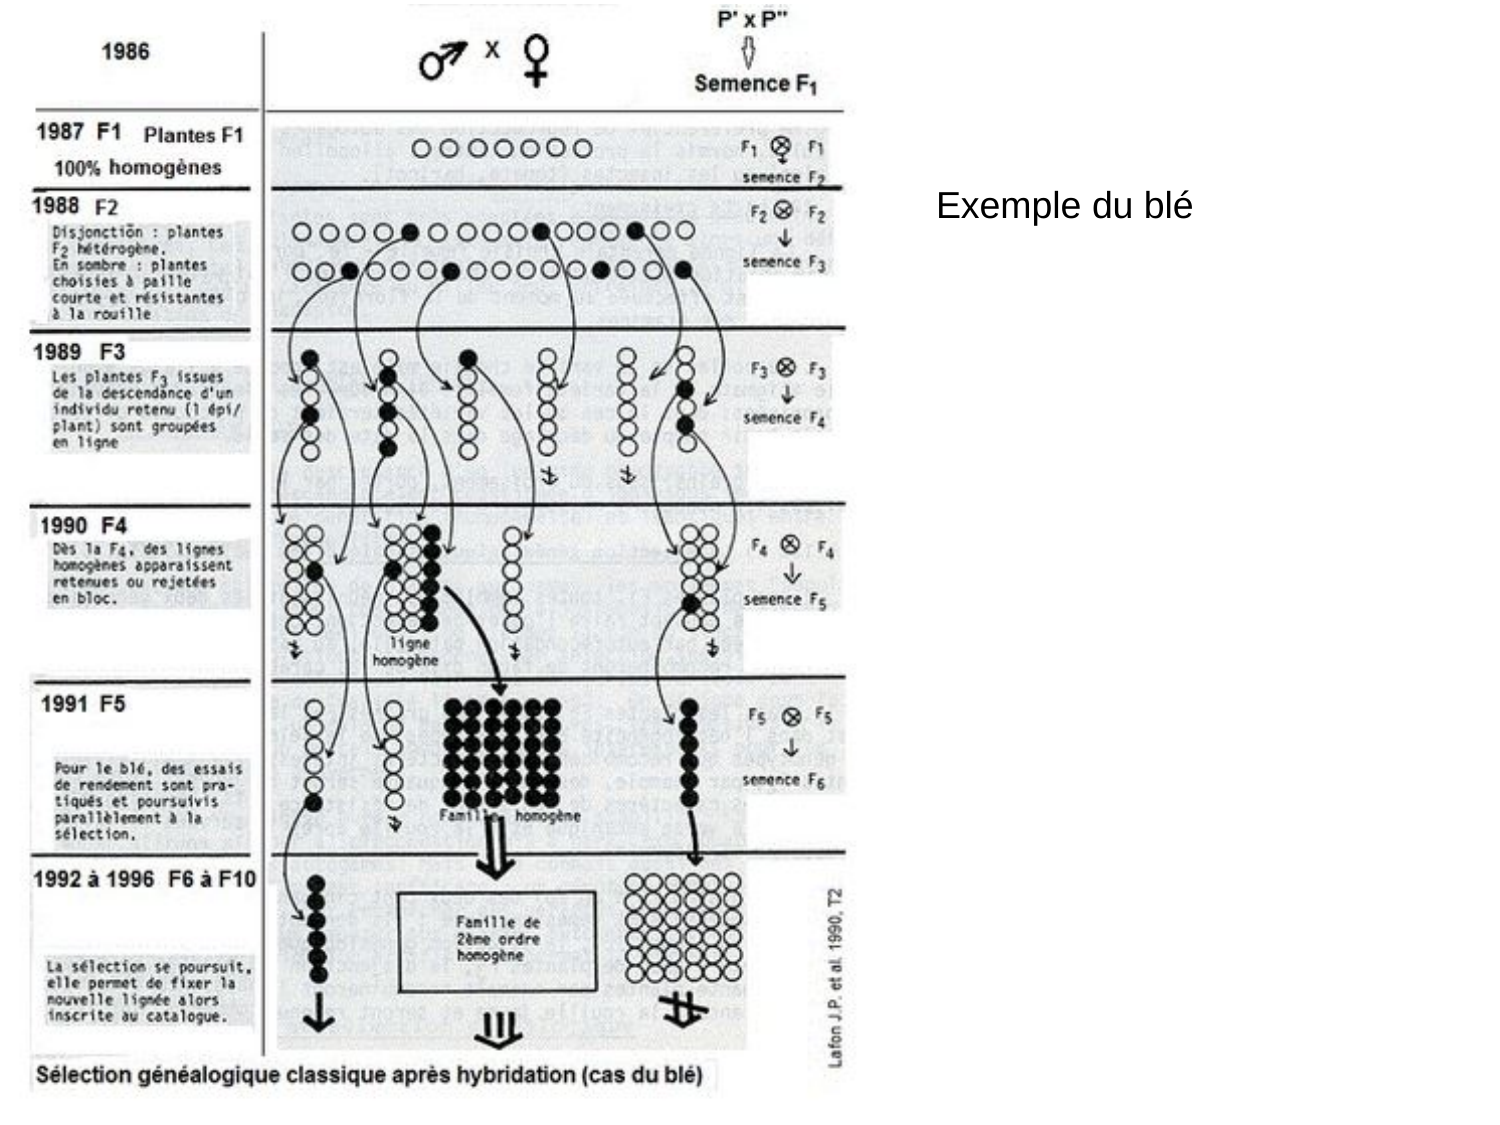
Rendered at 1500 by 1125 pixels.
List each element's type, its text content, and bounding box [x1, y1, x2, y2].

text_box Exemple du blé [921, 177, 1418, 235]
picture [4, 4, 945, 1111]
